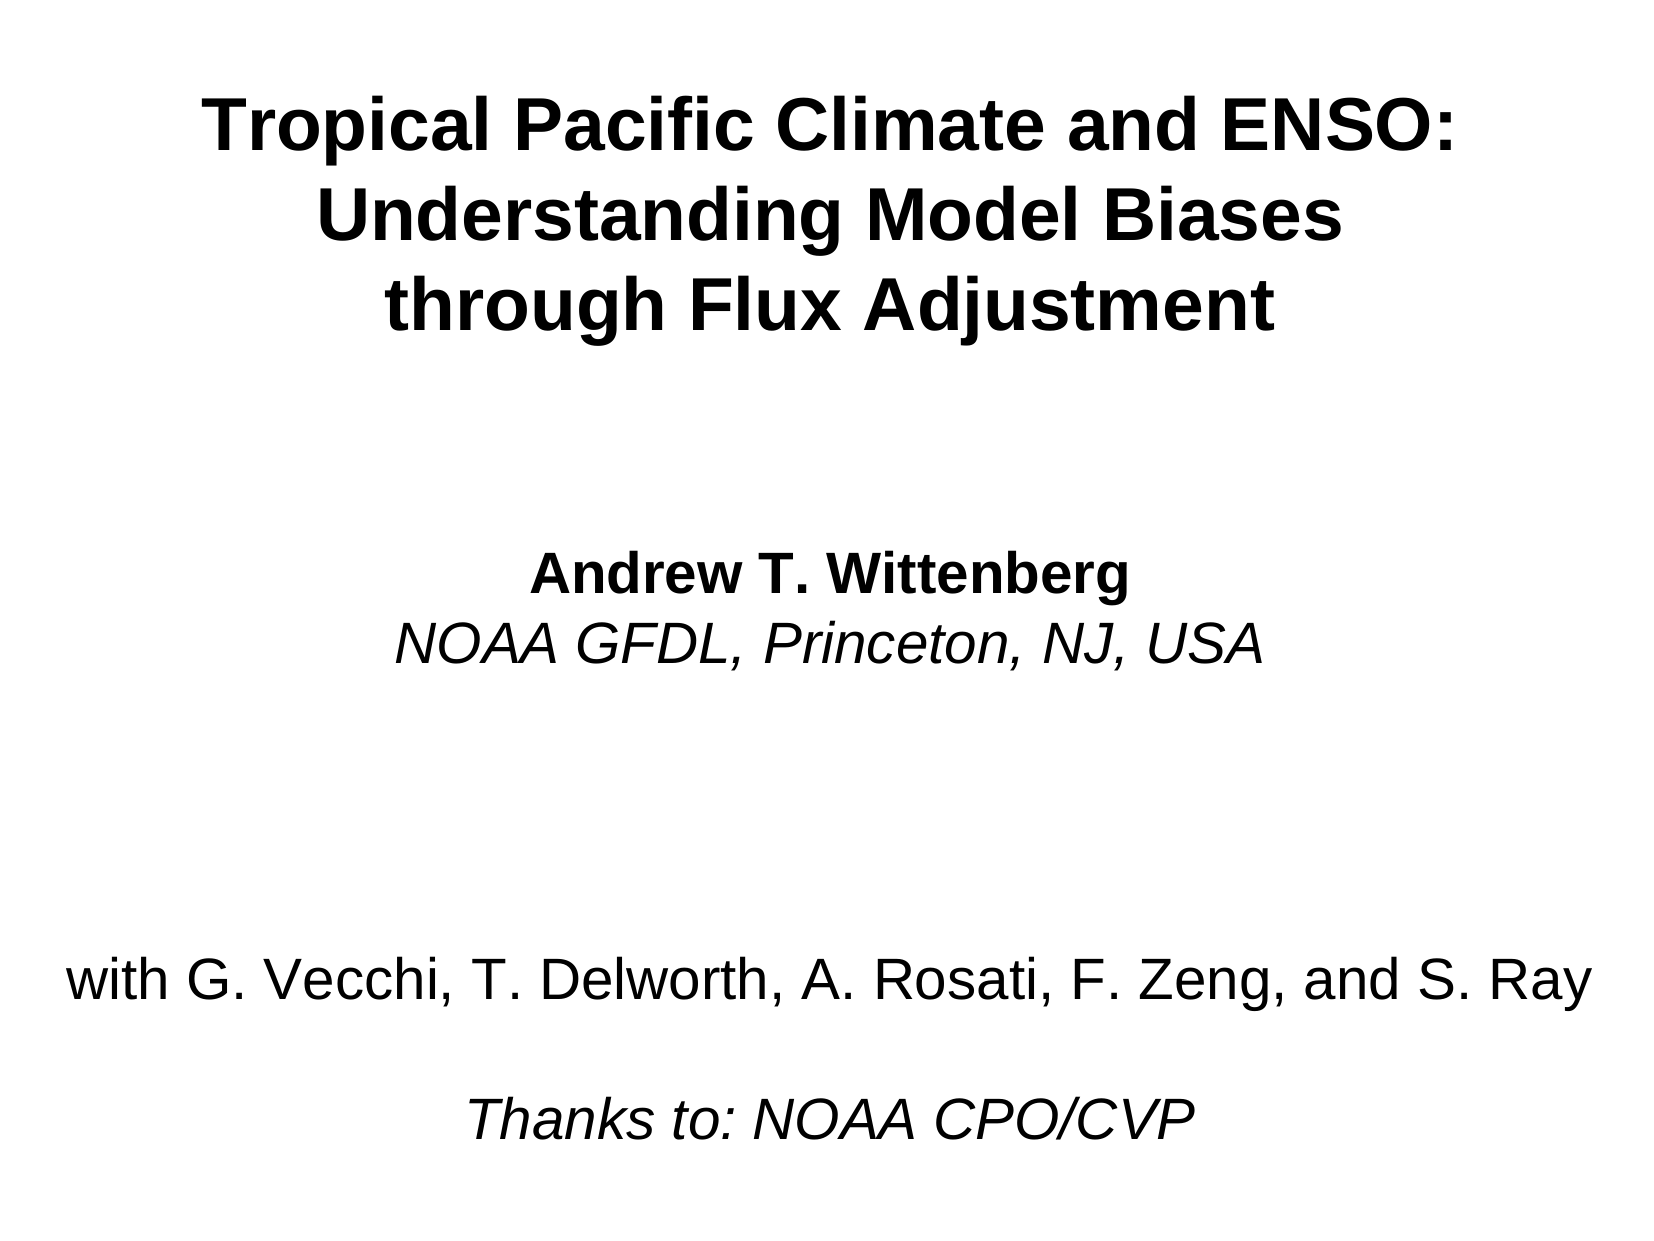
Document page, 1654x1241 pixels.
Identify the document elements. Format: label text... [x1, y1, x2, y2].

text_box with G. Vecchi, T. Delworth, A. Rosati, F. Zeng, and S. Ray Thanks to: NOAA CPO/CVP [7, 927, 1654, 1165]
text_box Tropical Pacific Climate and ENSO: Understanding Model Biases through Flux Adjustment [0, 68, 1654, 365]
text_box Andrew T. Wittenberg NOAA GFDL, Princeton, NJ, USA [7, 501, 1654, 708]
